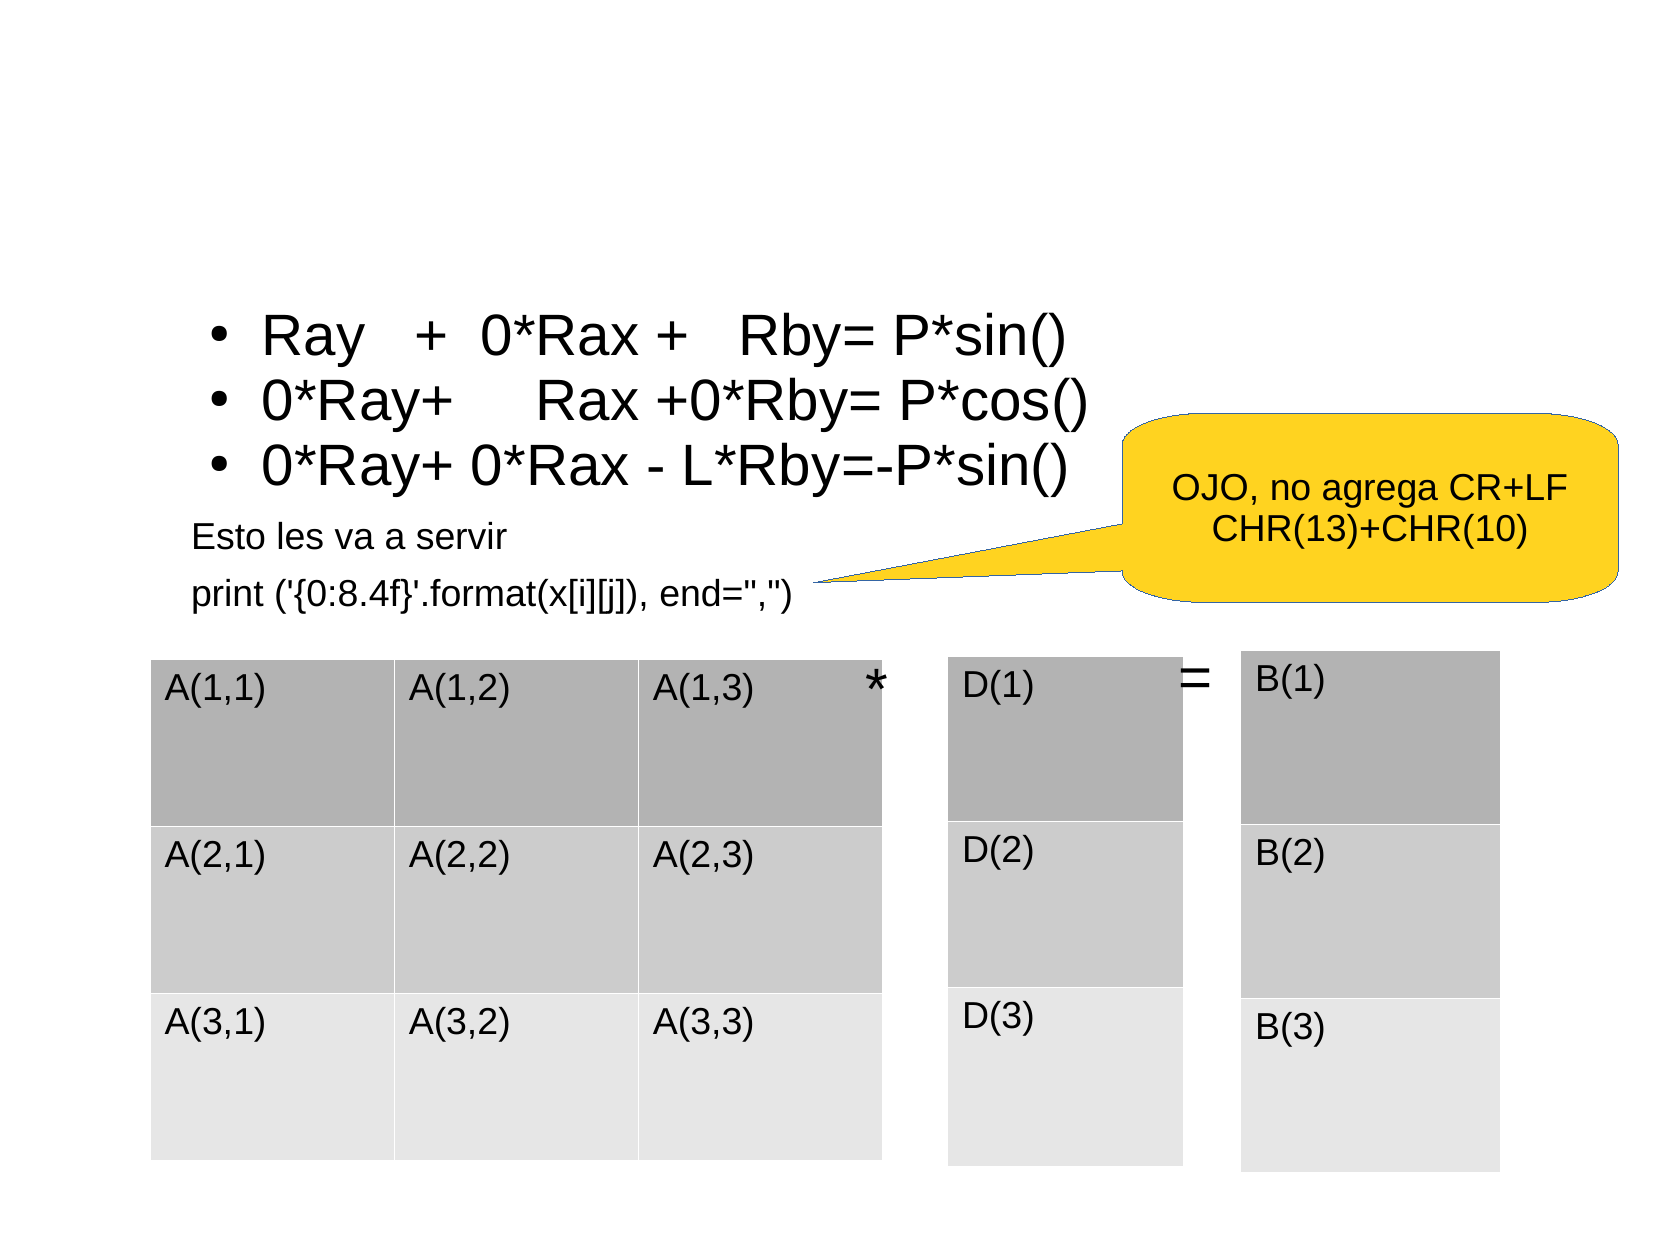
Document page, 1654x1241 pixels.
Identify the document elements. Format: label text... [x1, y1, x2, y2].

table_cell D(3) [948, 988, 1183, 1166]
table_cell B(3) [1241, 999, 1500, 1172]
text_box Ray + 0*Rax + Rby= P*sin() 0*Ray+ Rax +0*Rby= P*cos() 0*Ray+ 0*Rax - L*Rby=-P*sin() [176, 295, 1312, 507]
table_header A(1,3) [639, 660, 882, 826]
table_header D(1) [948, 657, 1183, 821]
table_header A(1,1) [151, 660, 394, 826]
table_cell A(3,1) [151, 994, 394, 1160]
table_cell D(2) [948, 822, 1183, 987]
table_cell A(3,2) [395, 994, 638, 1160]
table_cell A(3,3) [639, 994, 882, 1160]
table_header A(1,2) [395, 660, 638, 826]
table_cell B(2) [1241, 825, 1500, 998]
table_cell A(2,1) [151, 827, 394, 993]
table_header B(1) [1241, 651, 1500, 824]
text_box * [850, 649, 910, 730]
text_box = [1163, 637, 1235, 718]
table_cell A(2,3) [639, 827, 882, 993]
text_box print ('{0:8.4f}'.format(x[i][j]), end=",") [176, 564, 1111, 622]
text_box OJO, no agrega CR+LF CHR(13)+CHR(10) [813, 413, 1619, 603]
text_box Esto les va a servir [176, 507, 1122, 564]
table_cell A(2,2) [395, 827, 638, 993]
